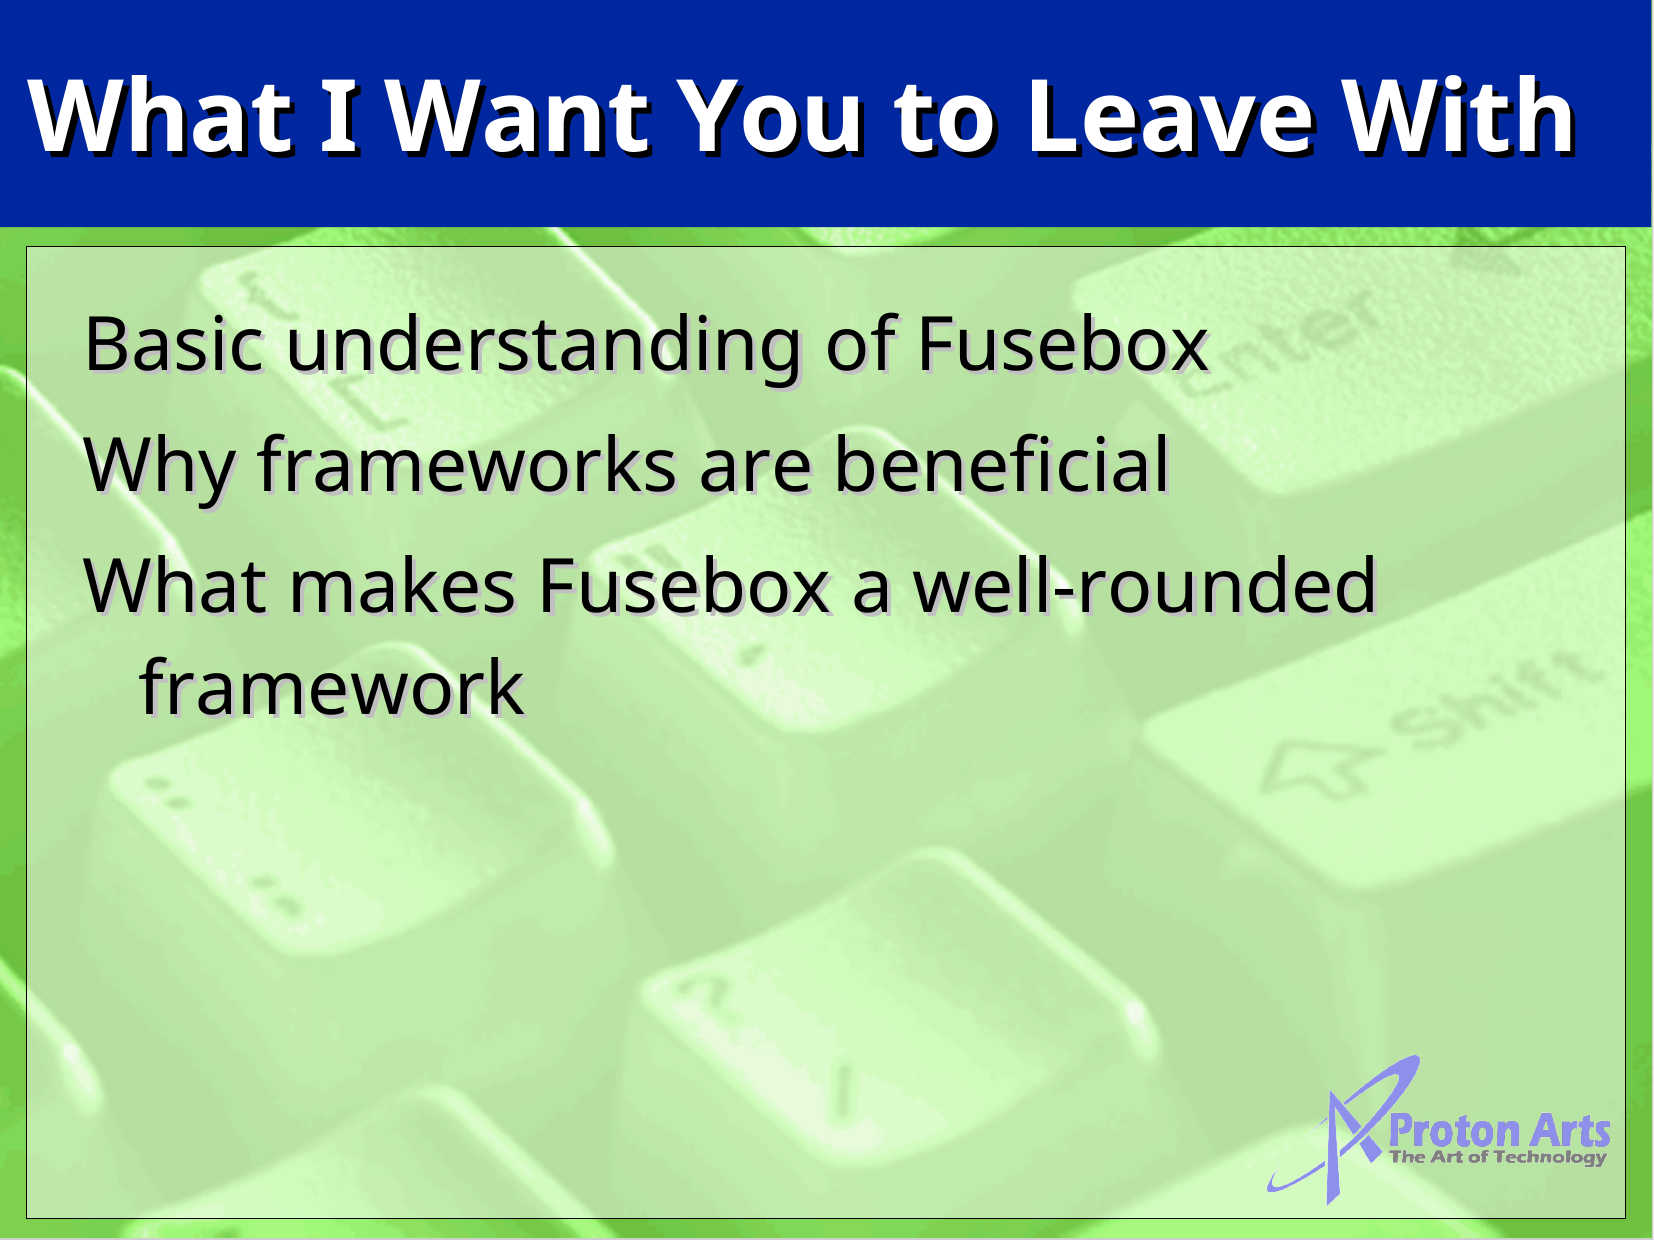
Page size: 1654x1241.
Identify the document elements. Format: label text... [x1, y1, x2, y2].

title What I Want You to Leave With [27, 0, 1654, 226]
list Basic understanding of Fusebox Why frameworks are beneficial What makes Fusebox a well-rounded framework [82, 290, 1571, 1094]
picture [0, 228, 1652, 1238]
